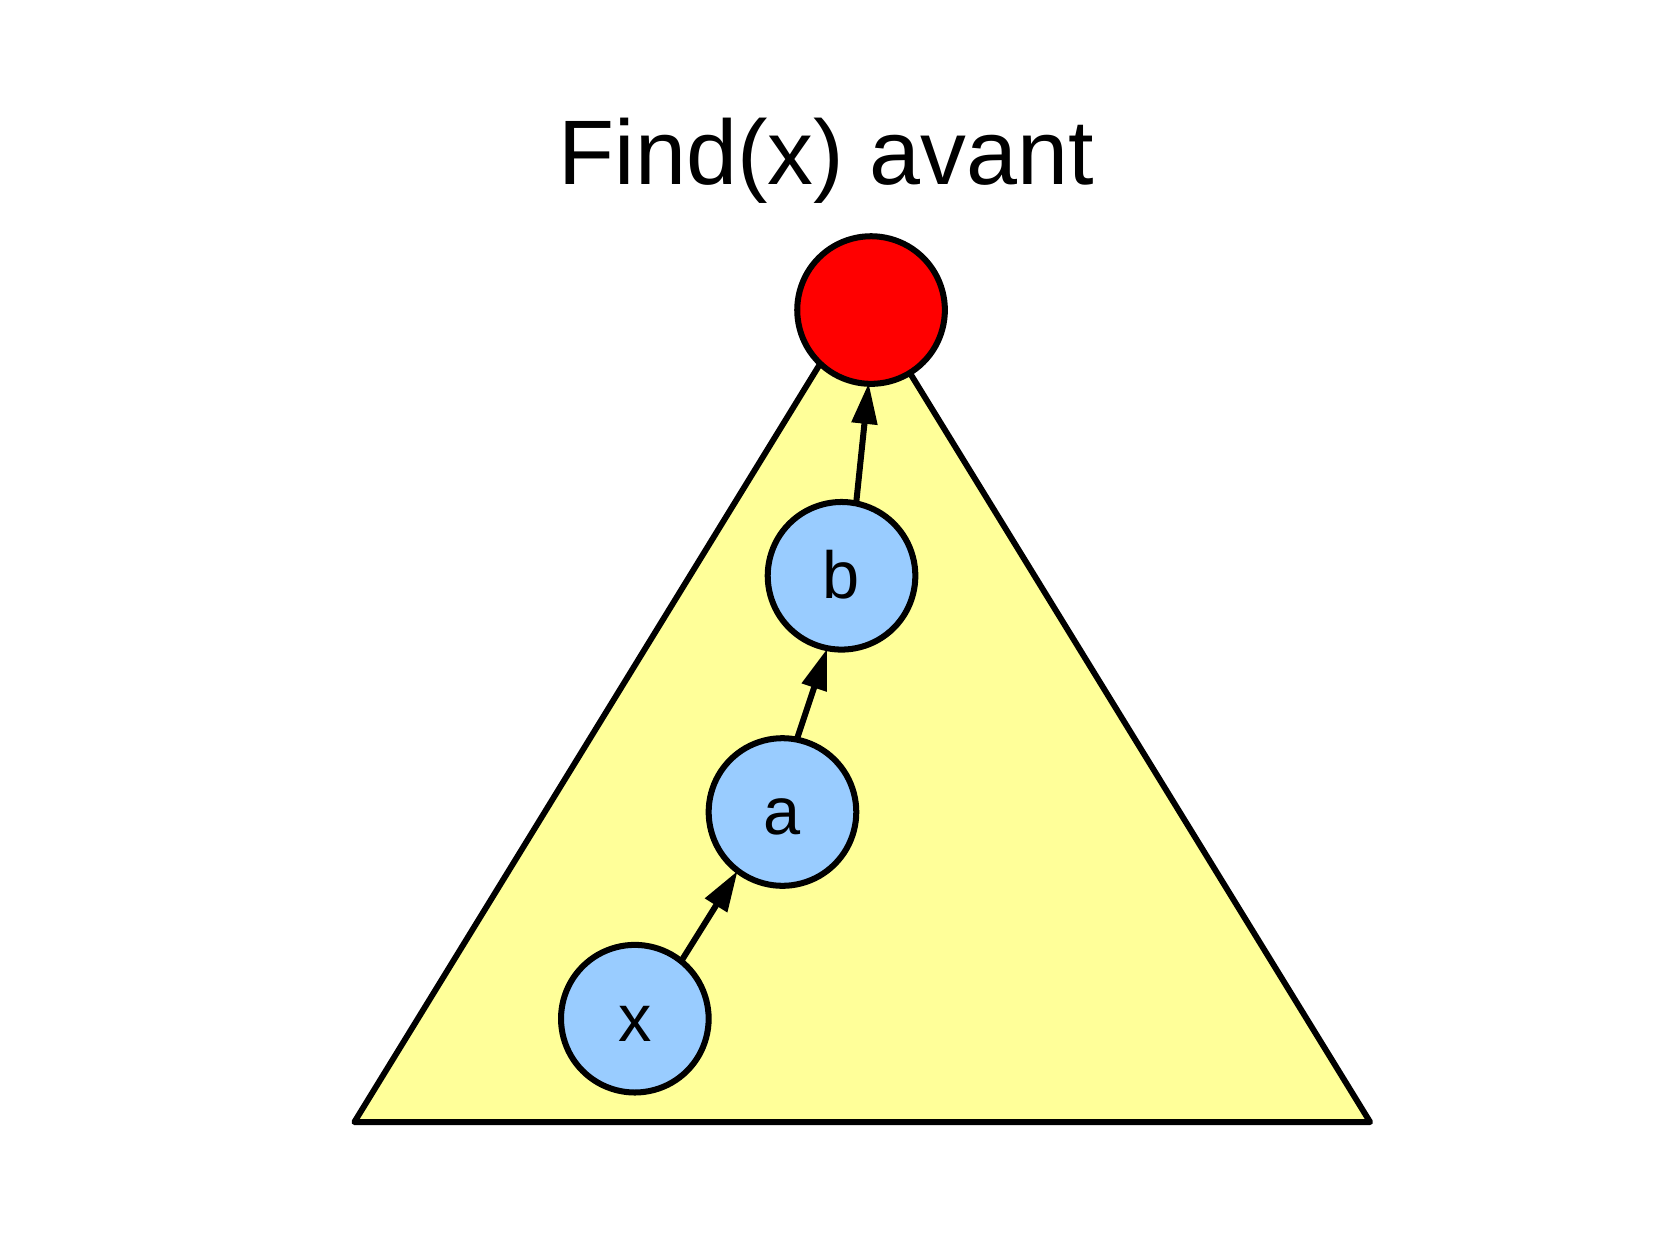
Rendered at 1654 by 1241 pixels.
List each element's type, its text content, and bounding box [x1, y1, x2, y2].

text_box x [561, 944, 709, 1093]
text_box b [767, 501, 916, 650]
text_box a [708, 738, 857, 886]
text_box [354, 236, 1371, 1123]
title Find(x) avant [82, 49, 1571, 257]
